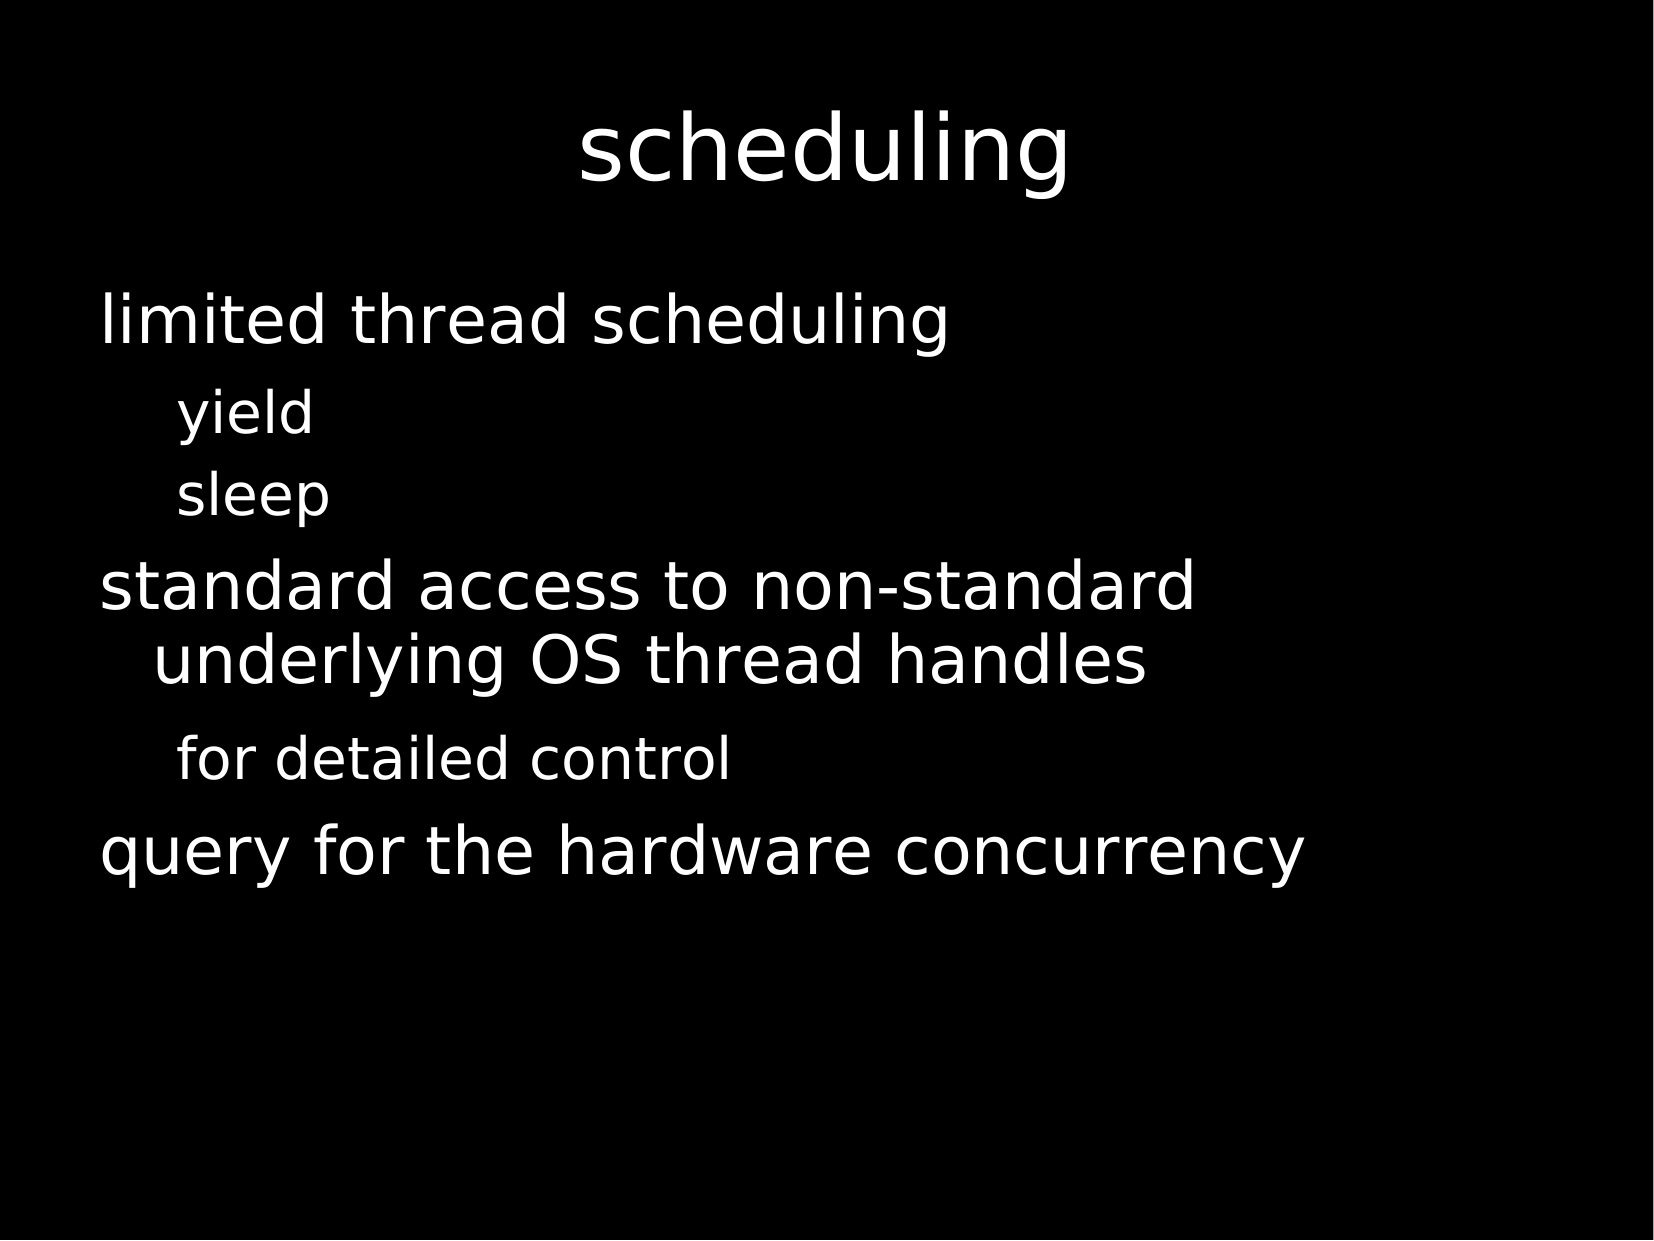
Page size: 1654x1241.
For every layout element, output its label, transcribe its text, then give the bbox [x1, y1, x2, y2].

list limited thread scheduling yield sleep standard access to non-standard underlying OS thread handles for detailed control query for the hardware concurrency [82, 290, 1570, 1109]
title scheduling [82, 46, 1570, 259]
